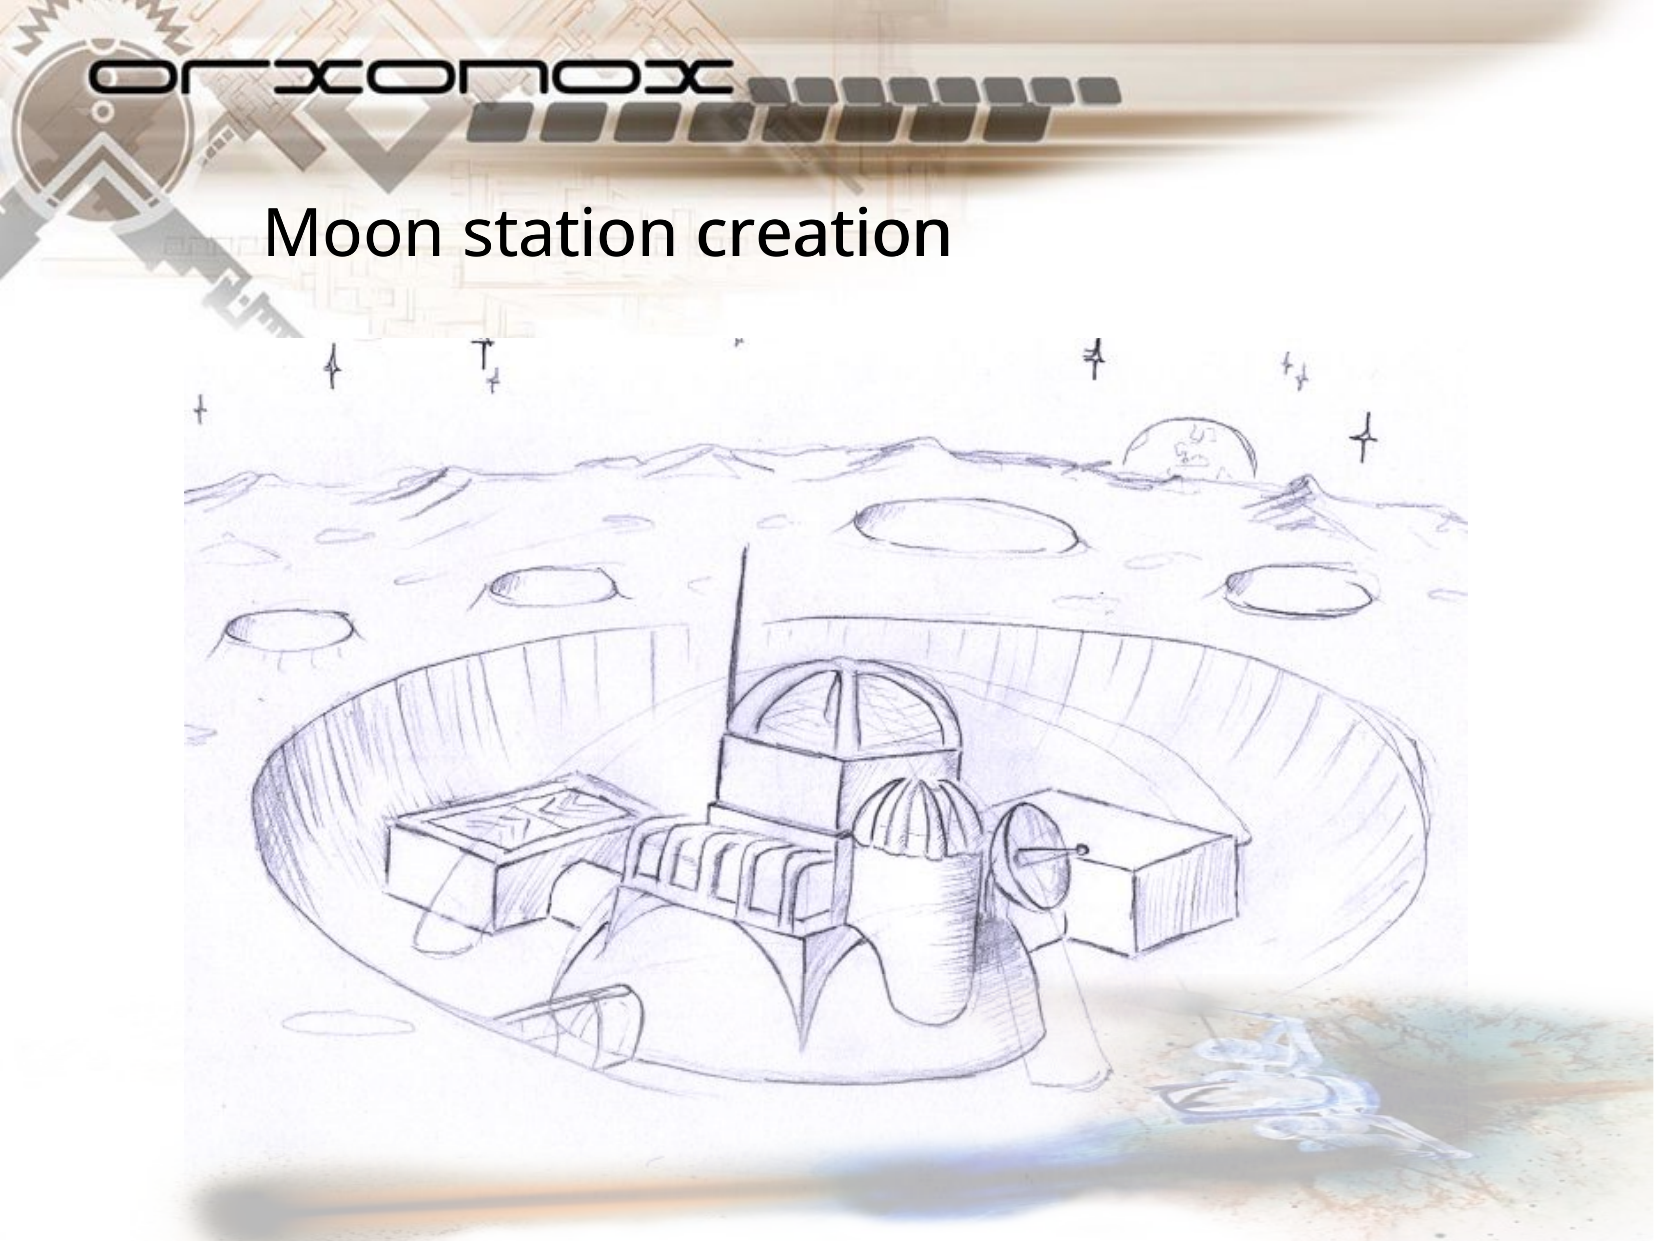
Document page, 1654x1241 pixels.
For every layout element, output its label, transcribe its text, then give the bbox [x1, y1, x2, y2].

text_box Moon station creation [262, 184, 1613, 263]
picture [0, 0, 1654, 1241]
